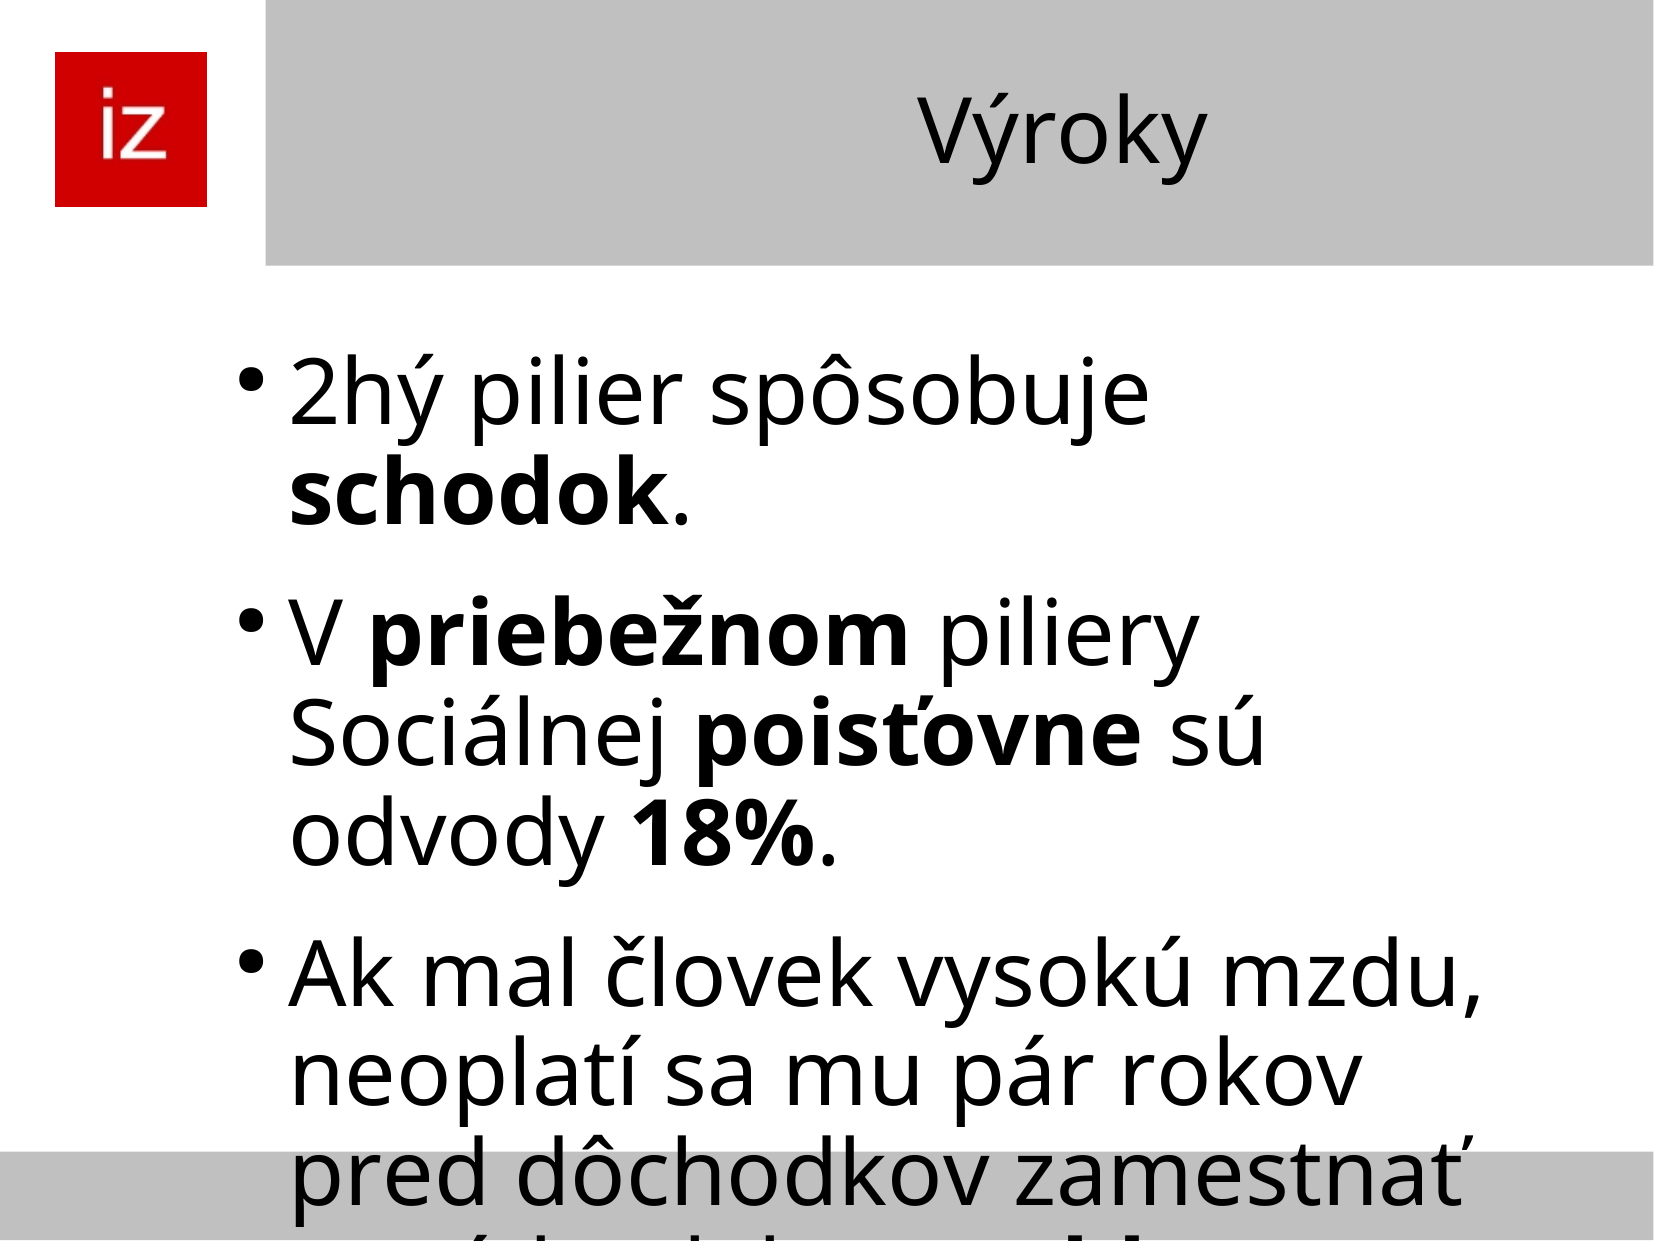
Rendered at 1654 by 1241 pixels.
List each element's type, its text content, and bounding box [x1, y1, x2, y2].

title Výroky [561, 29, 1565, 237]
picture [55, 52, 207, 207]
list 2hý pilier spôsobuje schodok. V priebežnom piliery Sociálnej poisťovne sú odvody 18%. Ak mal človek vysokú mzdu, neoplatí sa mu pár rokov pred dôchodkov zamestnať za nízku, lebo mu klesne dôchodok. [121, 344, 1533, 1172]
